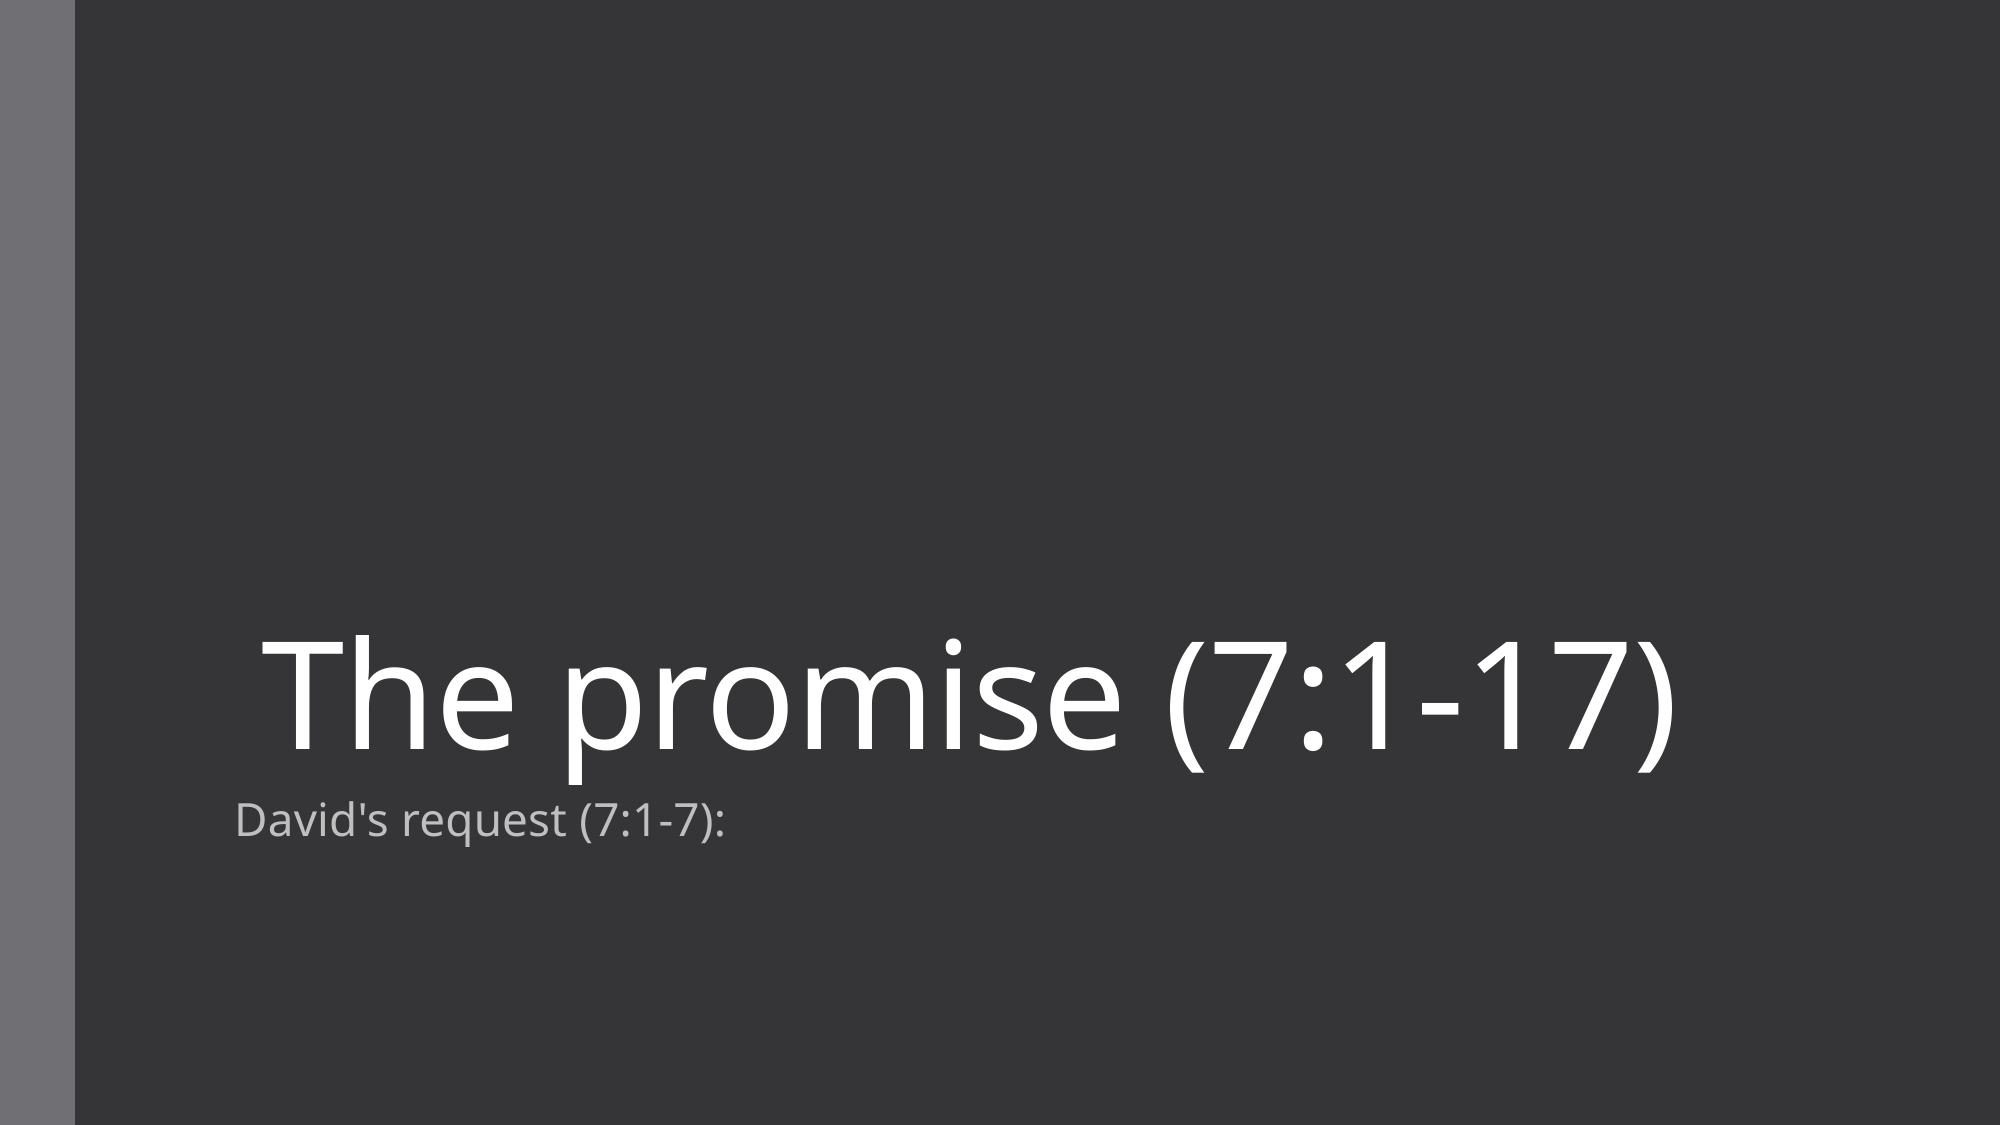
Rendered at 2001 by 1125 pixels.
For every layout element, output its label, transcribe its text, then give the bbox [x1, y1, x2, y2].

subtitle David's request (7:1-7): [206, 787, 1752, 1066]
title The promise (7:1-17) [206, 124, 1752, 787]
